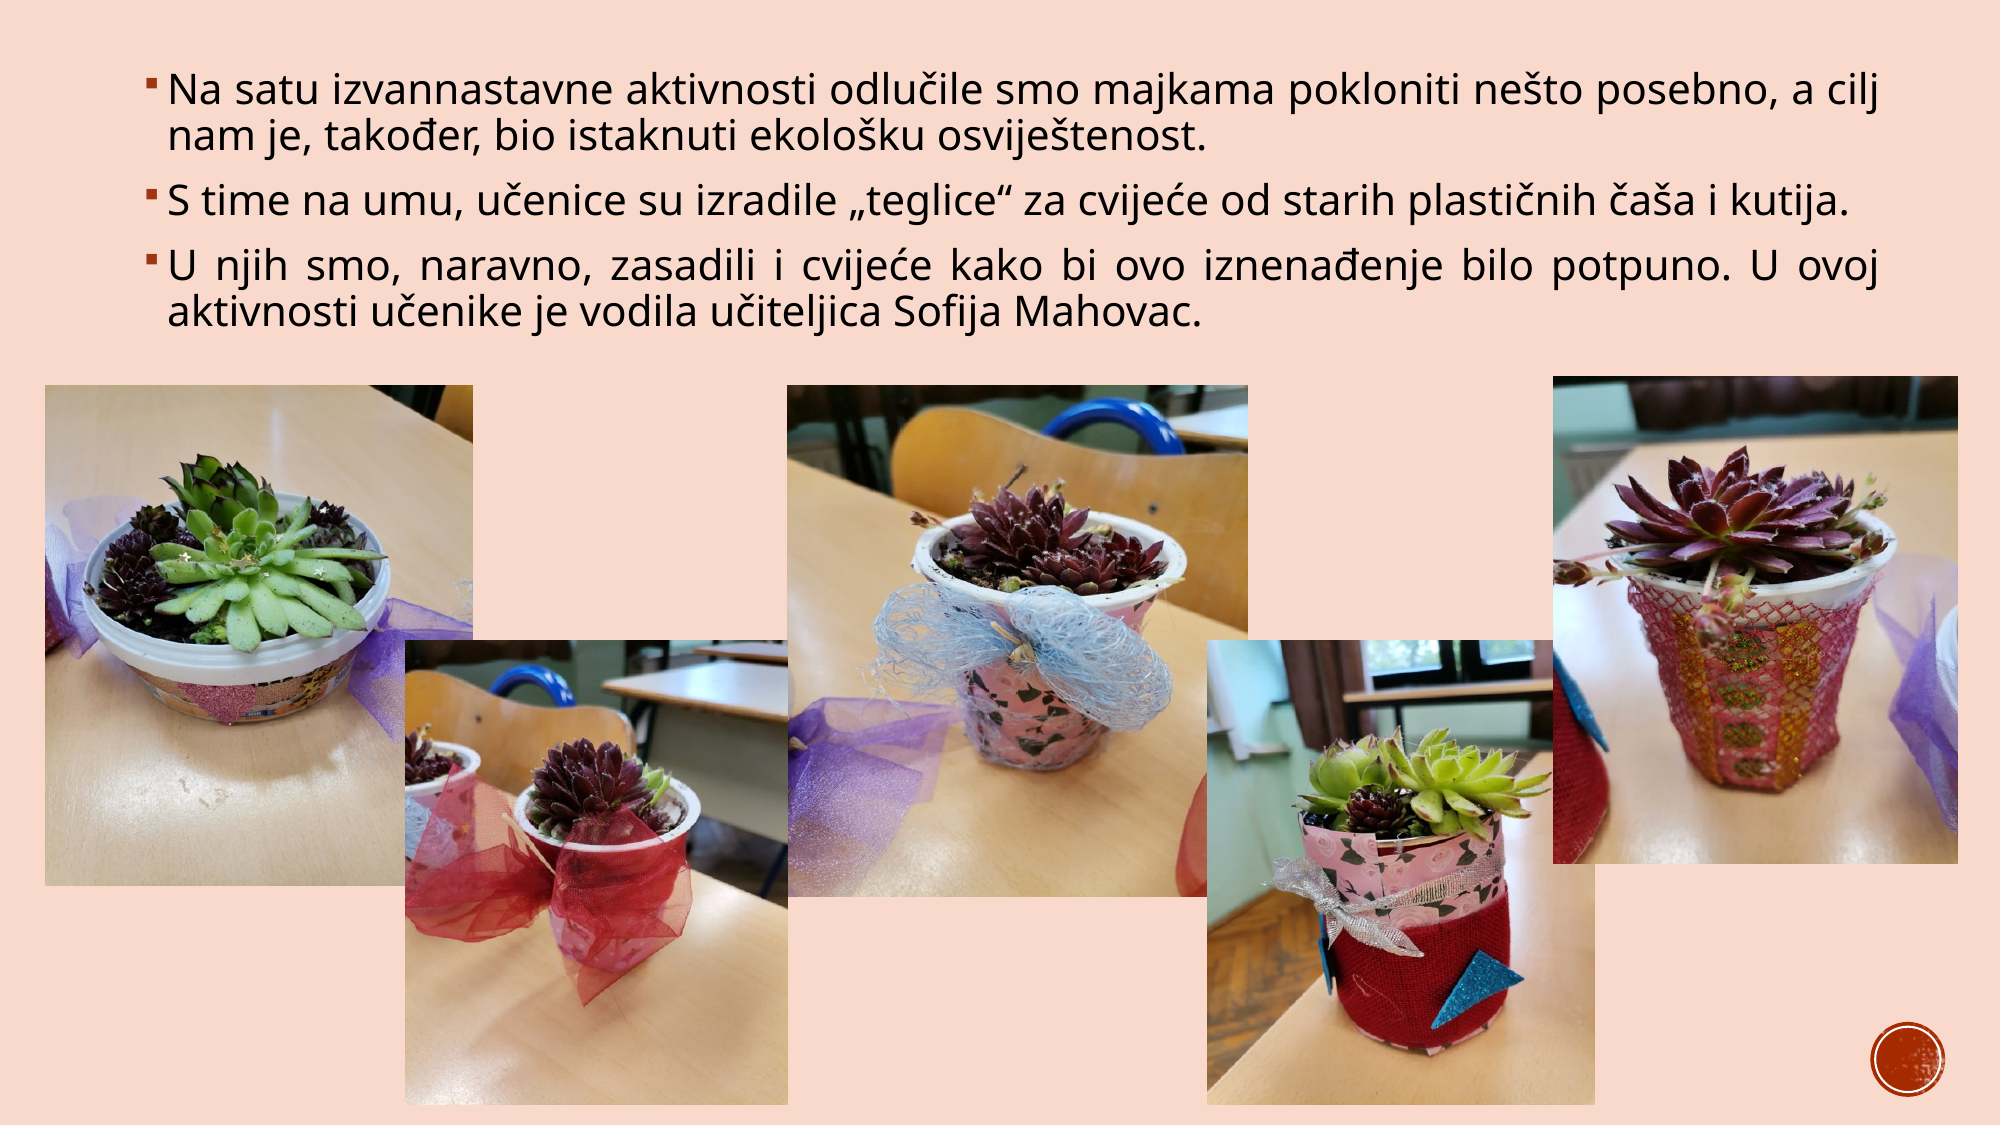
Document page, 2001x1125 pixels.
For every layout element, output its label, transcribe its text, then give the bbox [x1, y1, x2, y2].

picture [1870, 1021, 1946, 1097]
text_box Na satu izvannastavne aktivnosti odlučile smo majkama pokloniti nešto posebno, a cilj nam je, također, bio istaknuti ekološku osviještenost. S time na umu, učenice su izradile „teglice“ za cvijeće od starih plastičnih čaša i kutija. U njih smo, naravno, zasadili i cvijeće kako bi ovo iznenađenje bilo potpuno. U ovoj aktivnosti učenike je vodila učiteljica Sofija Mahovac. [129, 60, 1897, 377]
picture [45, 376, 1958, 1106]
